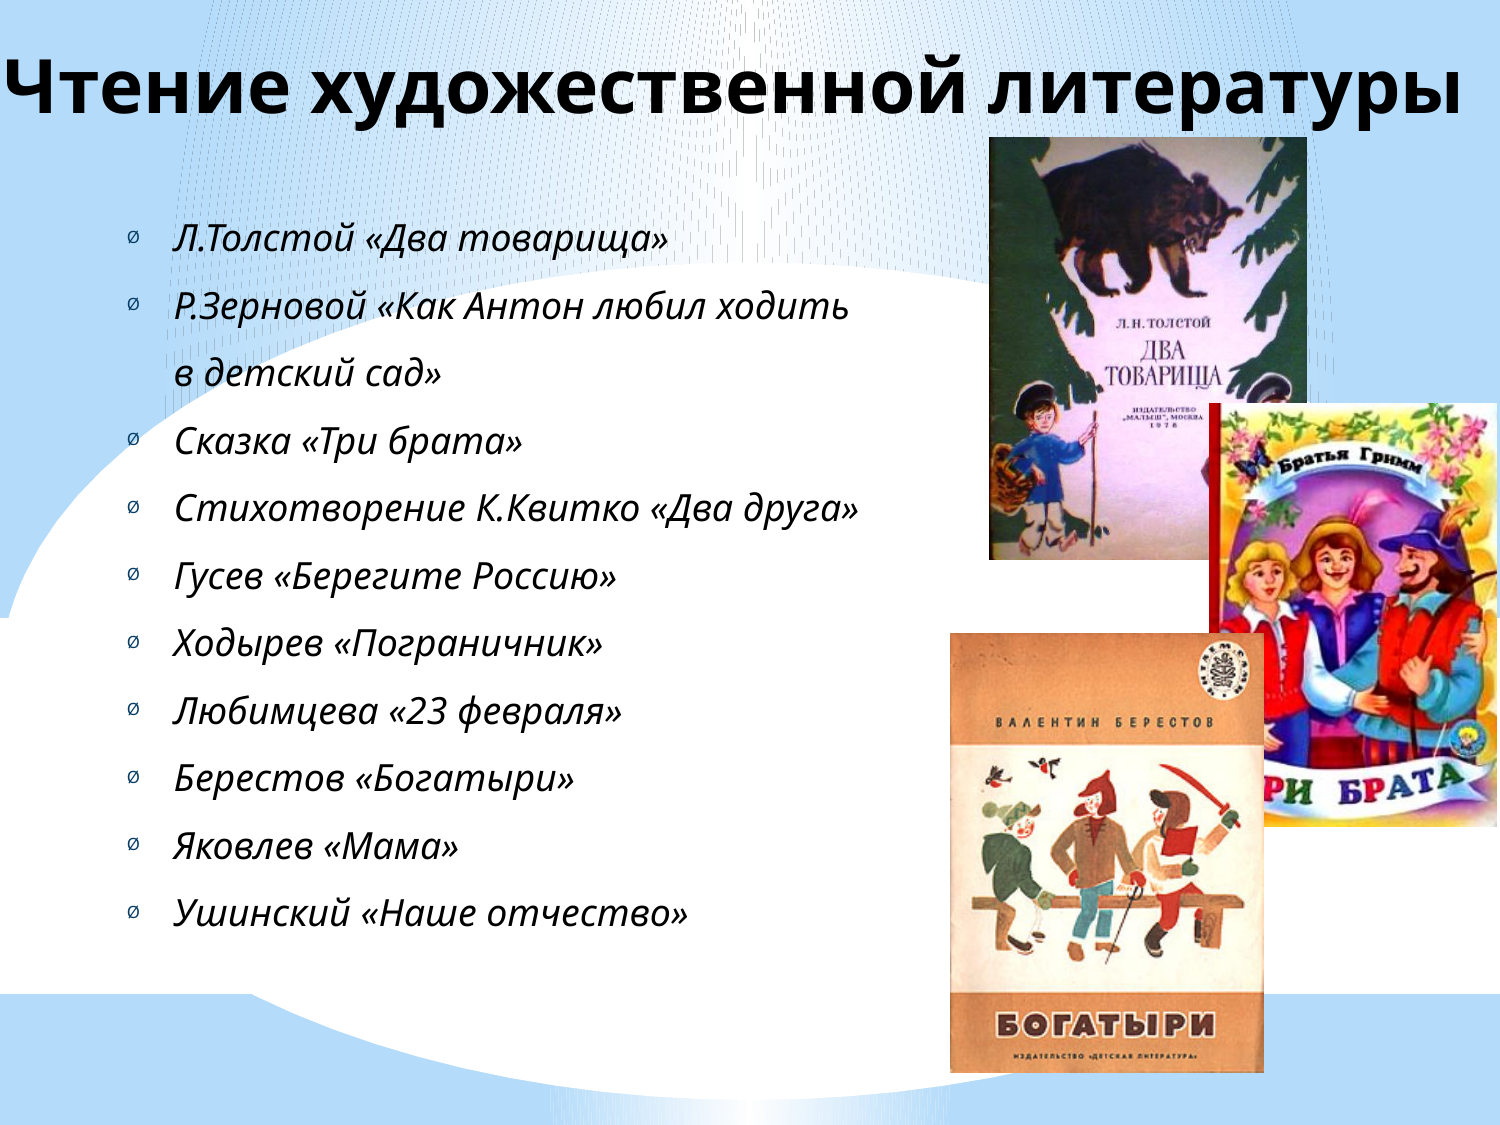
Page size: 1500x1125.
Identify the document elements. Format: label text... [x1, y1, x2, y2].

text_box Чтение художественной литературы [0, 31, 1500, 137]
text_box Л.Толстой «Два товарища» Р.Зерновой «Как Антон любил ходить в детский сад» Сказка «Три брата» Стихотворение К.Квитко «Два друга» Гусев «Берегите Россию» Ходырев «Пограничник» Любимцева «23 февраля» Берестов «Богатыри» Яковлев «Мама» Ушинский «Наше отчество» [112, 184, 892, 942]
picture [950, 137, 1497, 1073]
